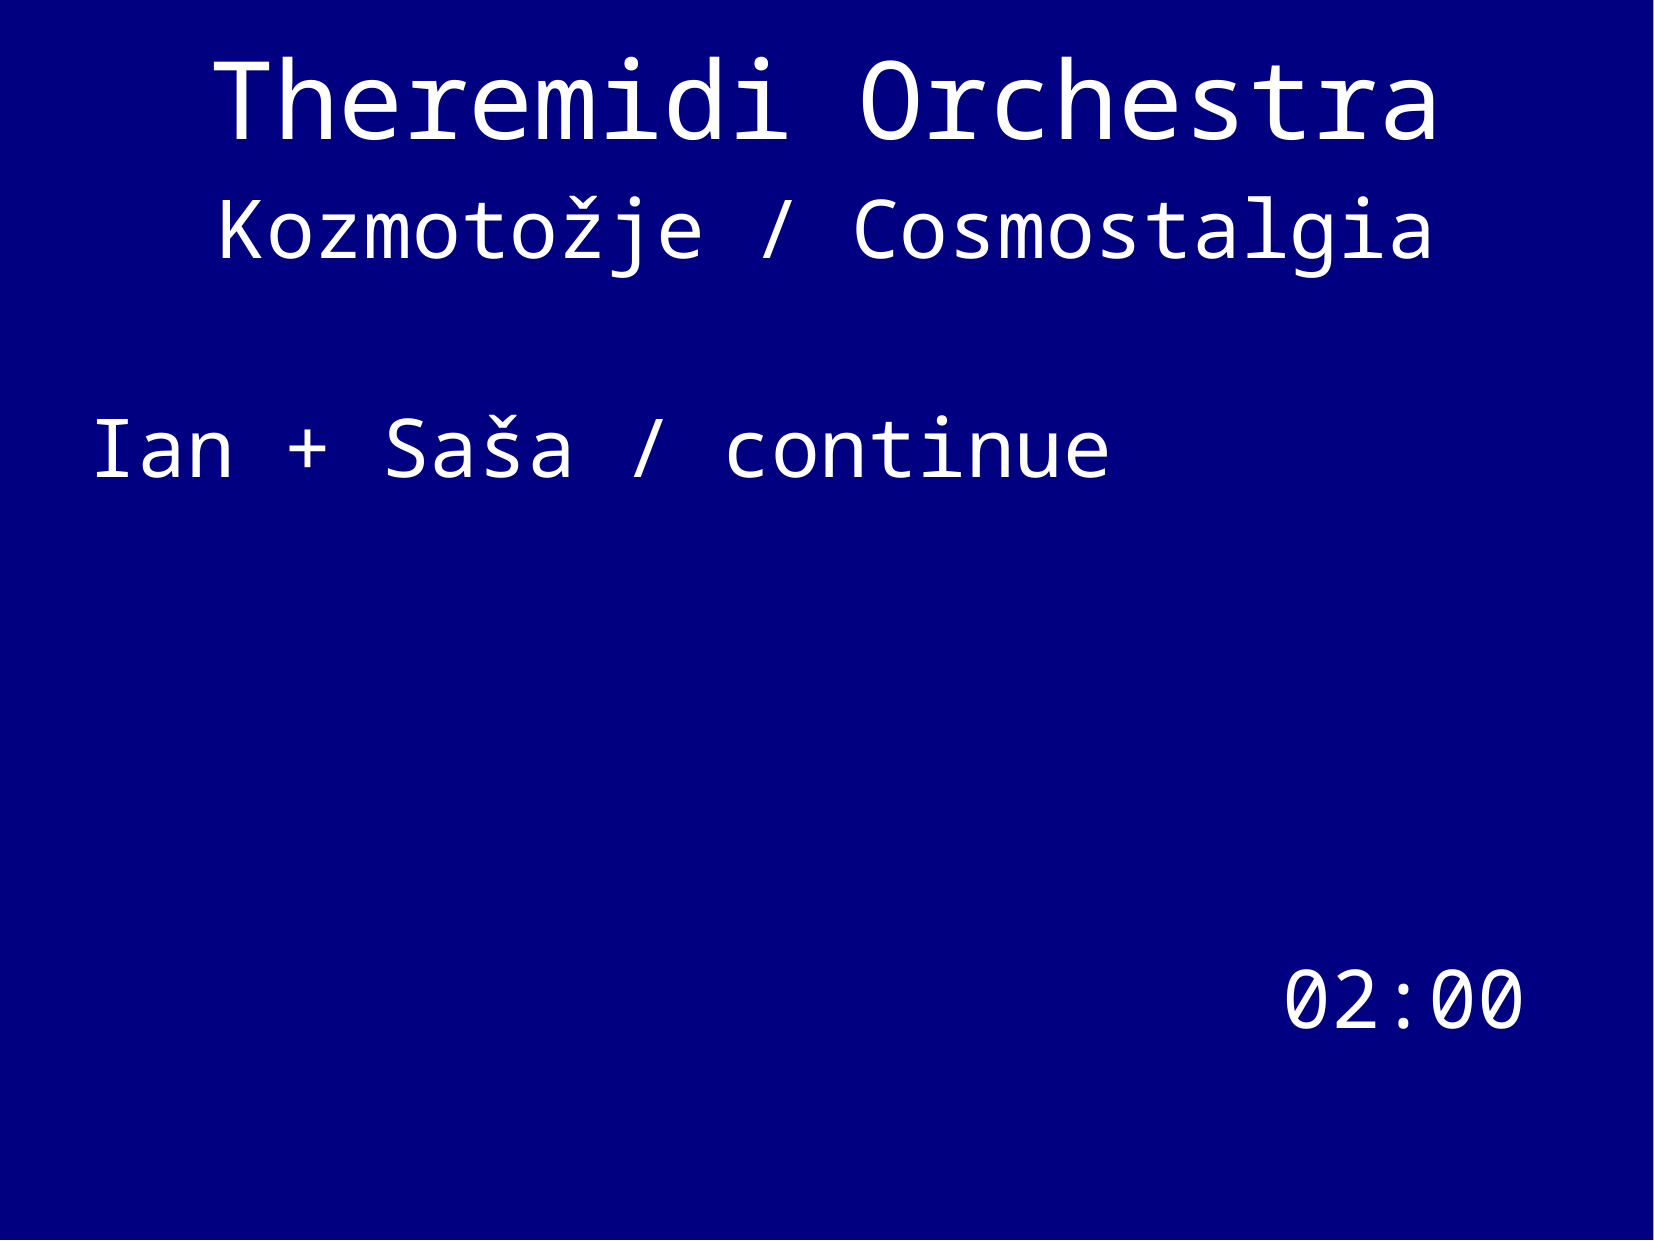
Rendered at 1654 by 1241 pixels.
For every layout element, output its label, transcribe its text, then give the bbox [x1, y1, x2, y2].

title Theremidi Orchestra Kozmotožje / Cosmostalgia [82, 49, 1571, 257]
text_box 02:00 [1282, 900, 1620, 1096]
subtitle Ian + Saša / continue [88, 272, 1566, 1063]
